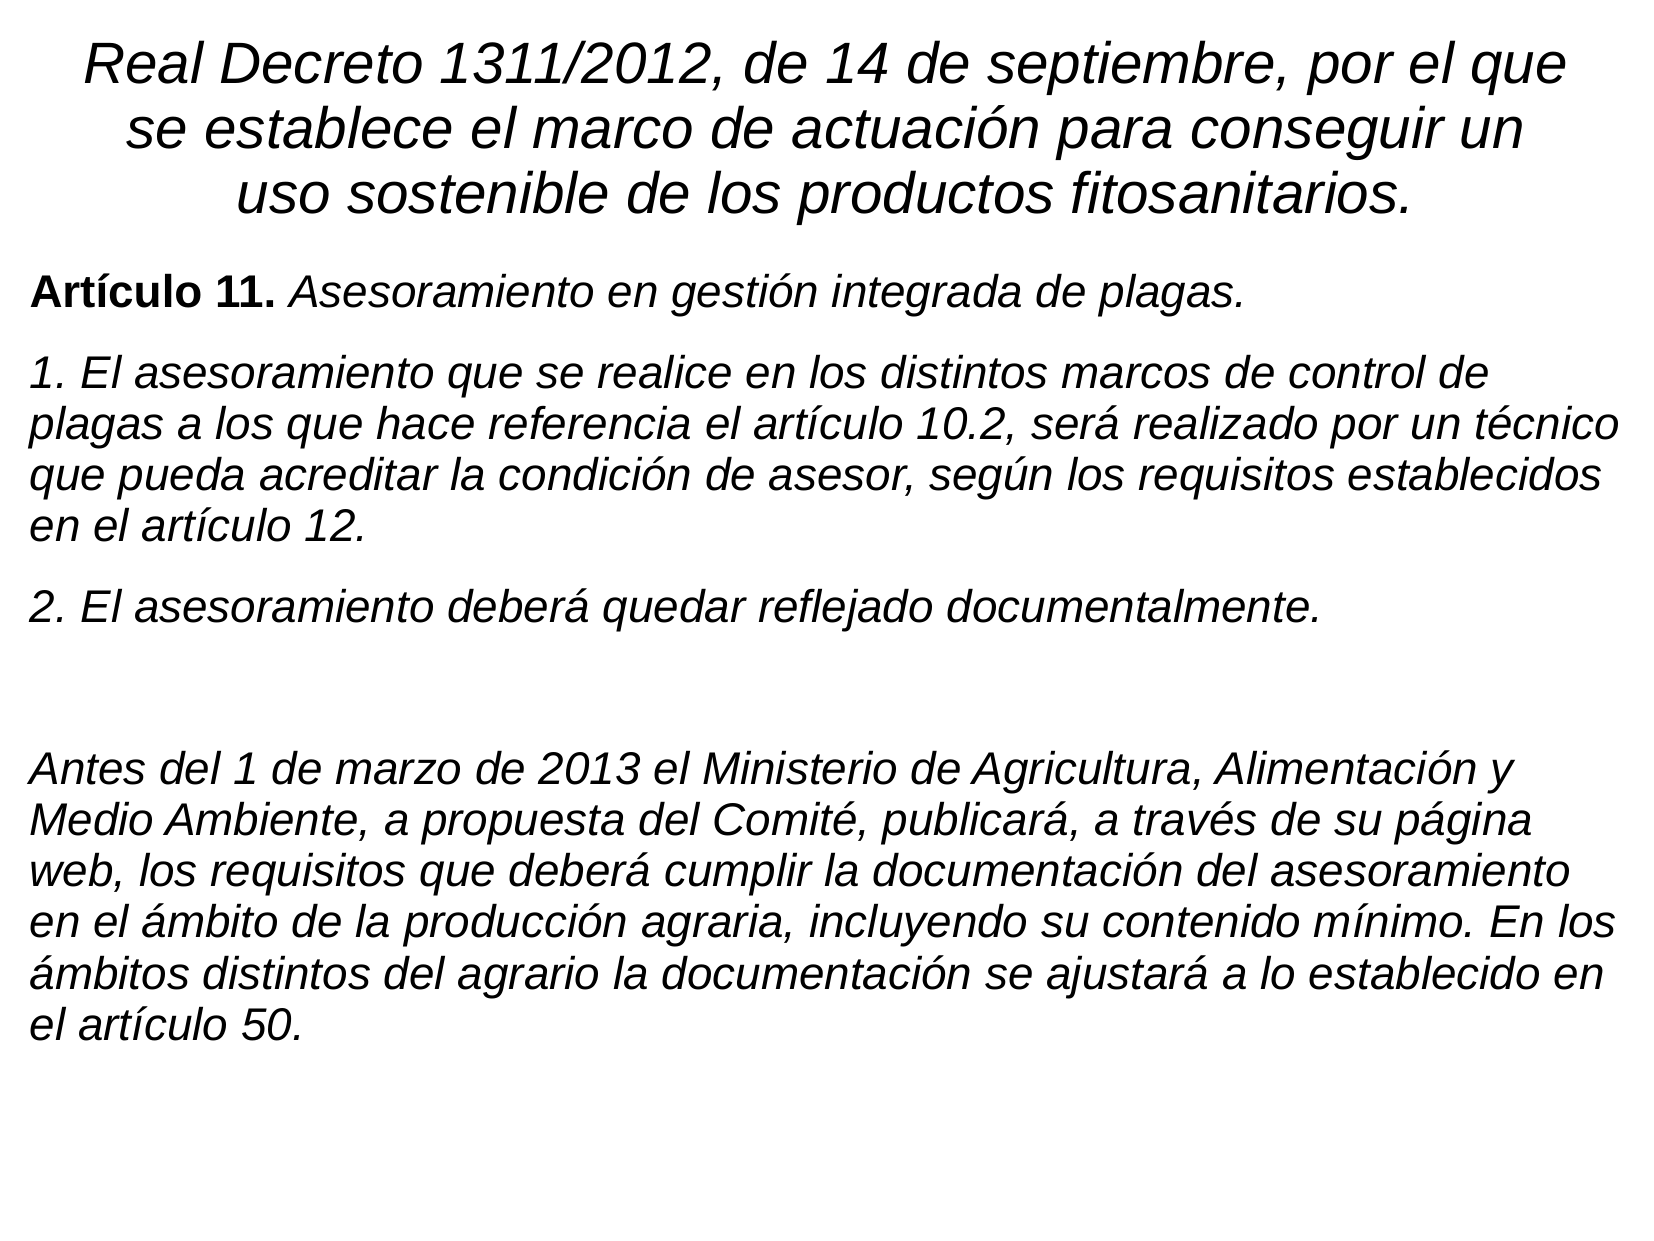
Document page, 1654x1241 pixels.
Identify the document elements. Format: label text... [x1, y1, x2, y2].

title Real Decreto 1311/2012, de 14 de septiembre, por el que se establece el marco de actuación para conseguir un uso sostenible de los productos fitosanitarios. [82, 30, 1571, 226]
list Artículo 11. Asesoramiento en gestión integrada de plagas. 1. El asesoramiento que se realice en los distintos marcos de control de plagas a los que hace referencia el artículo 10.2, será realizado por un técnico que pueda acreditar la condición de asesor, según los requisitos establecidos en el artículo 12. 2. El asesoramiento deberá quedar reflejado documentalmente. Antes del 1 de marzo de 2013 el Ministerio de Agricultura, Alimentación y Medio Ambiente, a propuesta del Comité, publicará, a través de su página web, los requisitos que deberá cumplir la documentación del asesoramiento en el ámbito de la producción agraria, incluyendo su contenido mínimo. En los ámbitos distintos del agrario la documentación se ajustará a lo establecido en el artículo 50. [29, 265, 1625, 1241]
